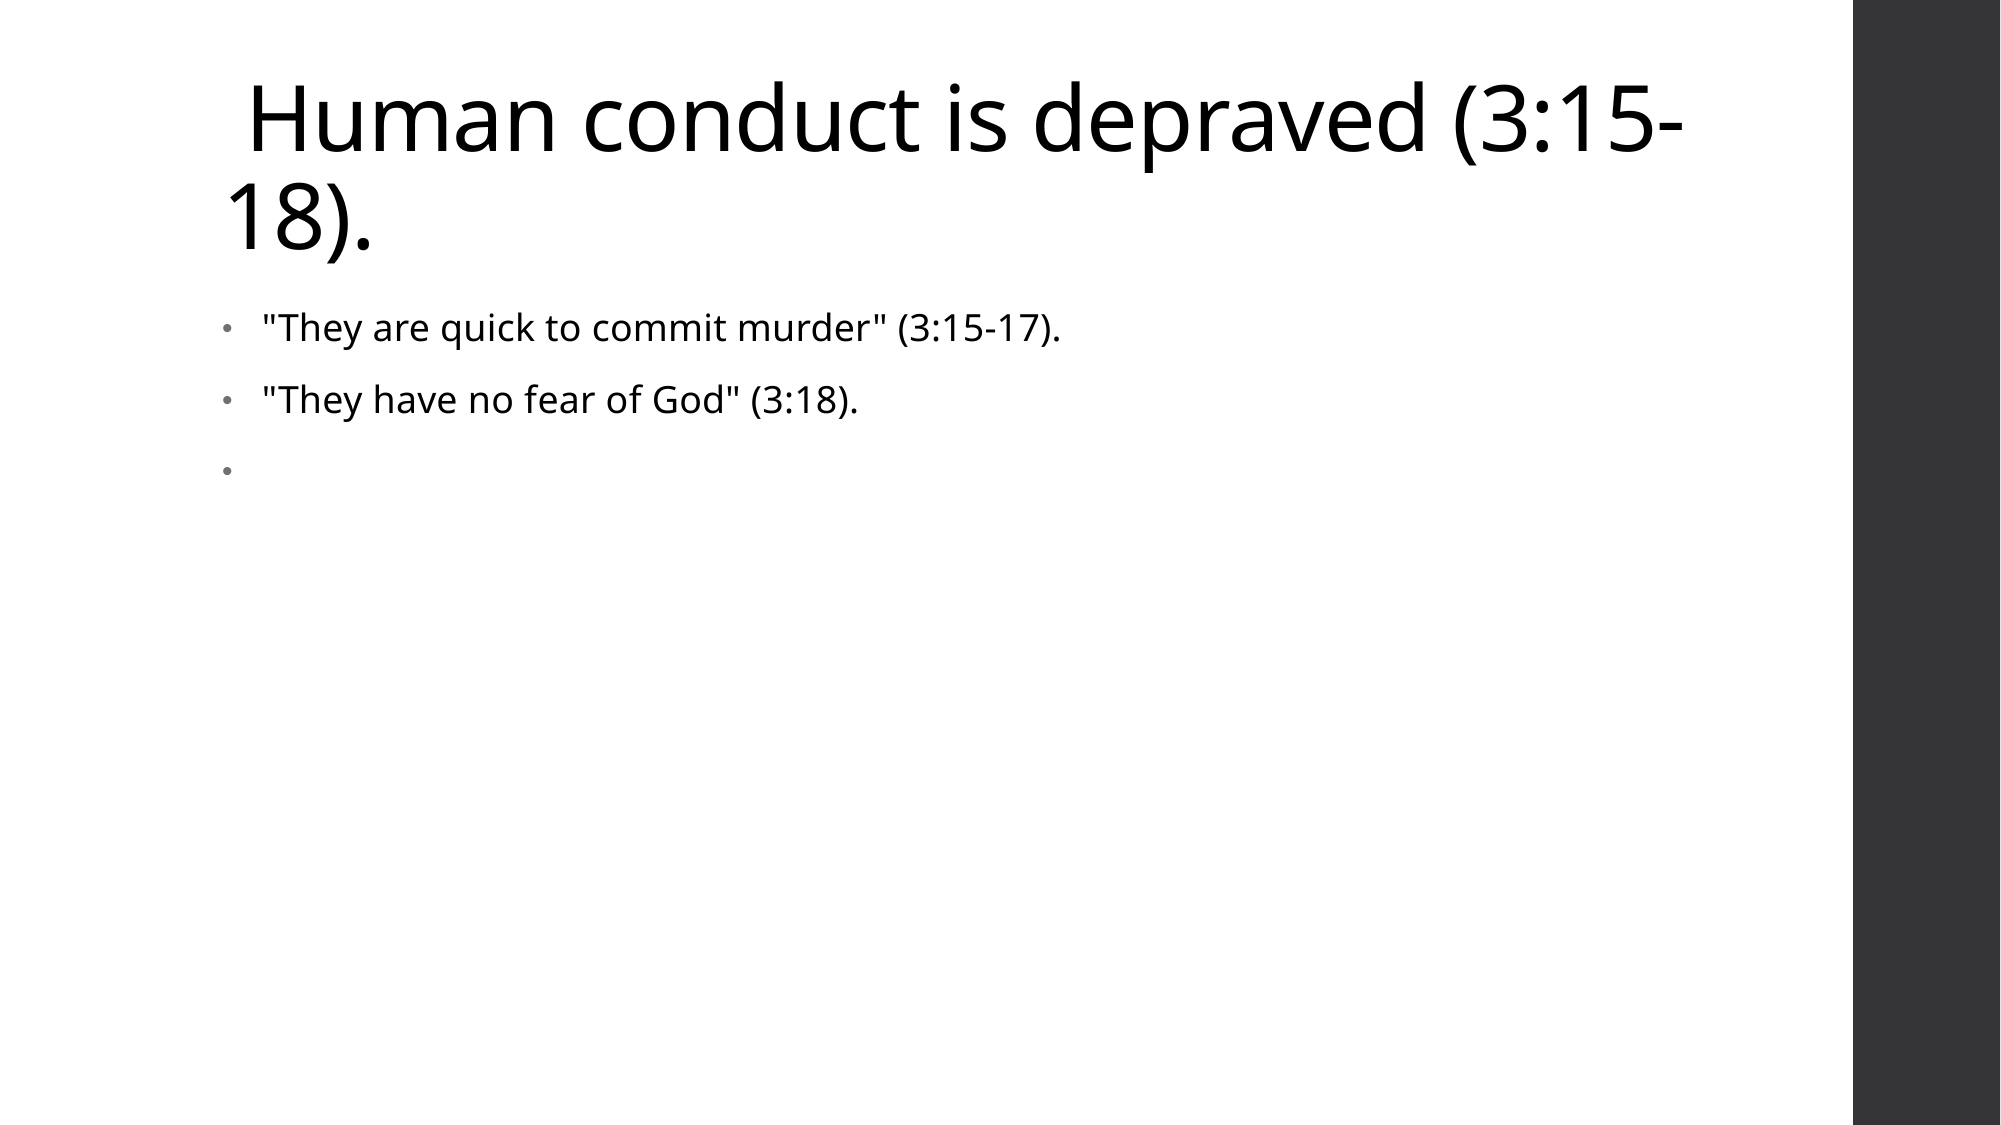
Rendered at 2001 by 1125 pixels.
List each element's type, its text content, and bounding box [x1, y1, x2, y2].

list "They are quick to commit murder" (3:15-17). "They have no fear of God" (3:18). [206, 299, 1617, 1014]
title Human conduct is depraved (3:15-18). [206, 60, 1797, 278]
